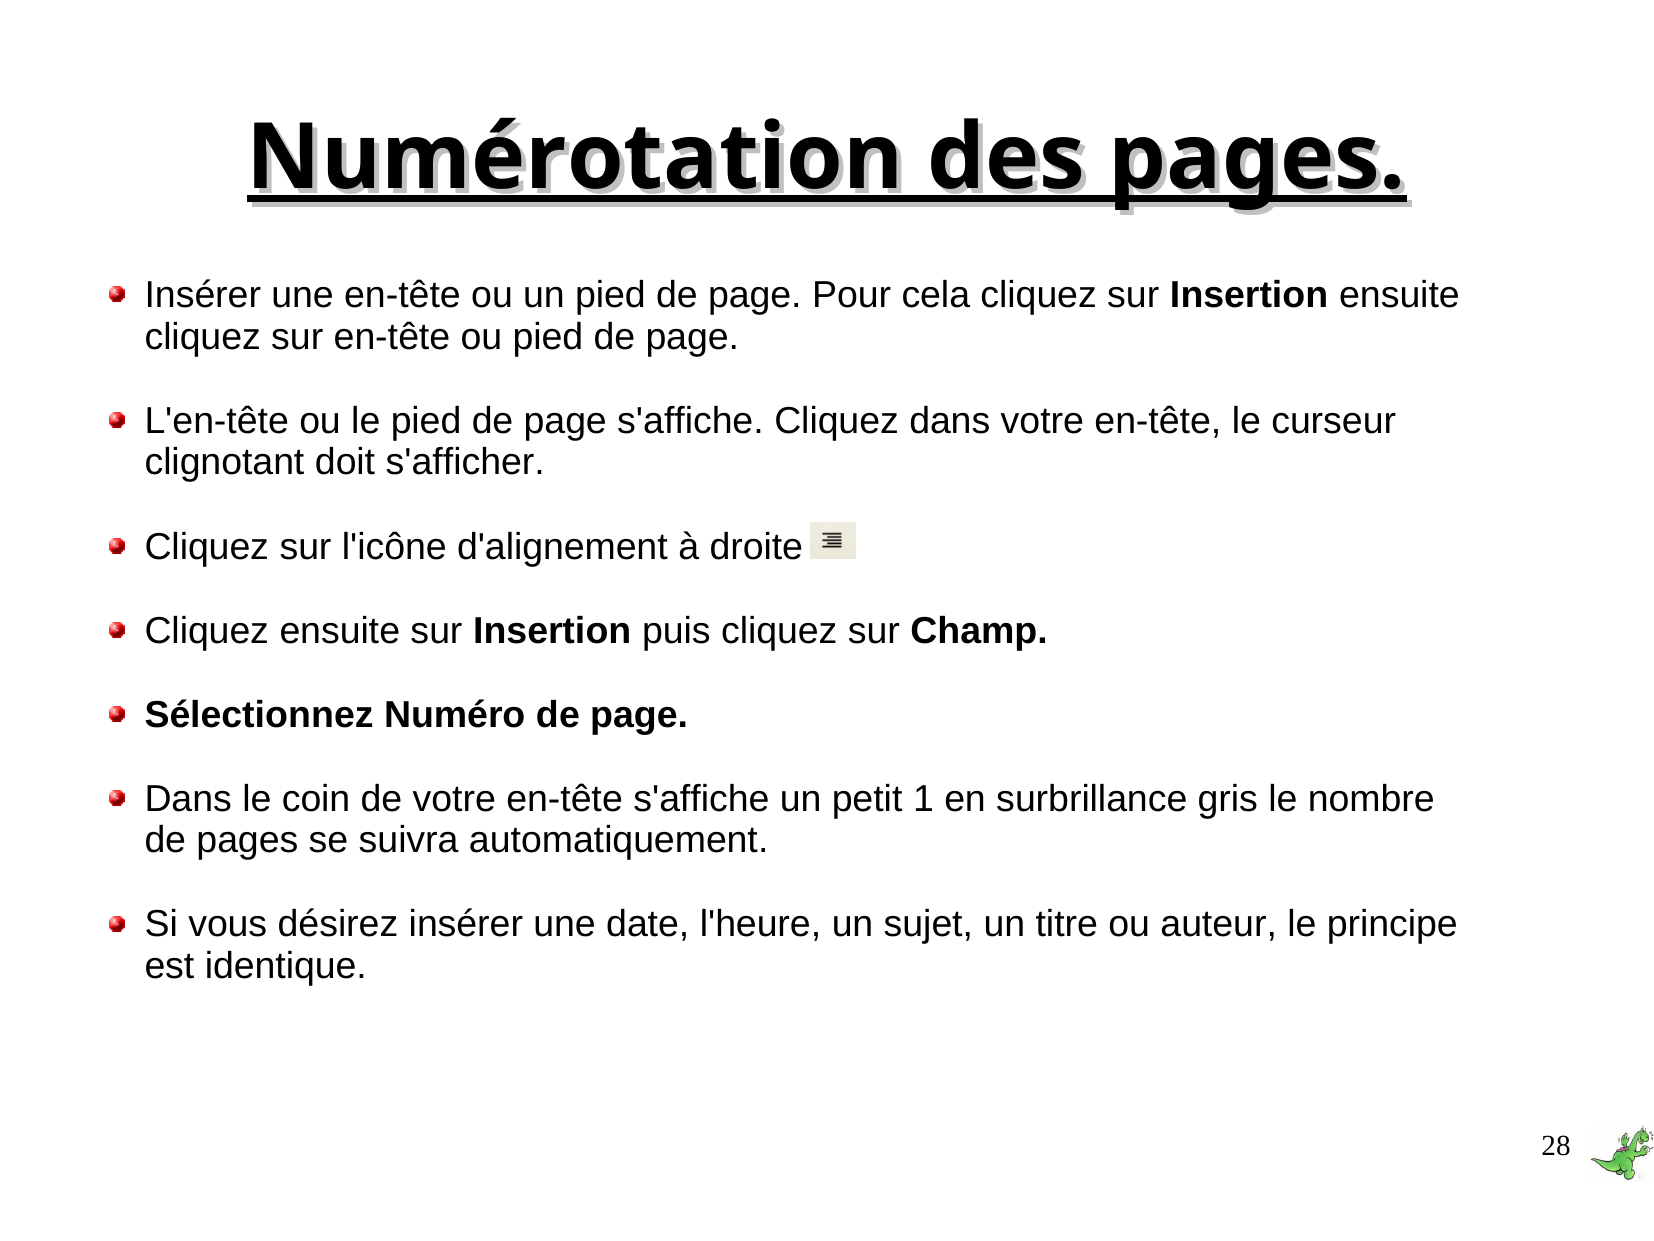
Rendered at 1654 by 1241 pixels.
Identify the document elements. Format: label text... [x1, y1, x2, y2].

title Numérotation des pages. [82, 49, 1571, 257]
picture [1590, 1124, 1654, 1182]
text_box Insérer une en-tête ou un pied de page. Pour cela cliquez sur Insertion ensuite cliquez sur en-tête ou pied de page. L'en-tête ou le pied de page s'affiche. Cliquez dans votre en-tête, le curseur clignotant doit s'afficher. Cliquez sur l'icône d'alignement à droite Cliquez ensuite sur Insertion puis cliquez sur Champ. Sélectionnez Numéro de page. Dans le coin de votre en-tête s'affiche un petit 1 en surbrillance gris le nombre de pages se suivra automatiquement. Si vous désirez insérer une date, l'heure, un sujet, un titre ou auteur, le principe est identique. [59, 265, 1477, 1002]
picture [810, 522, 856, 560]
